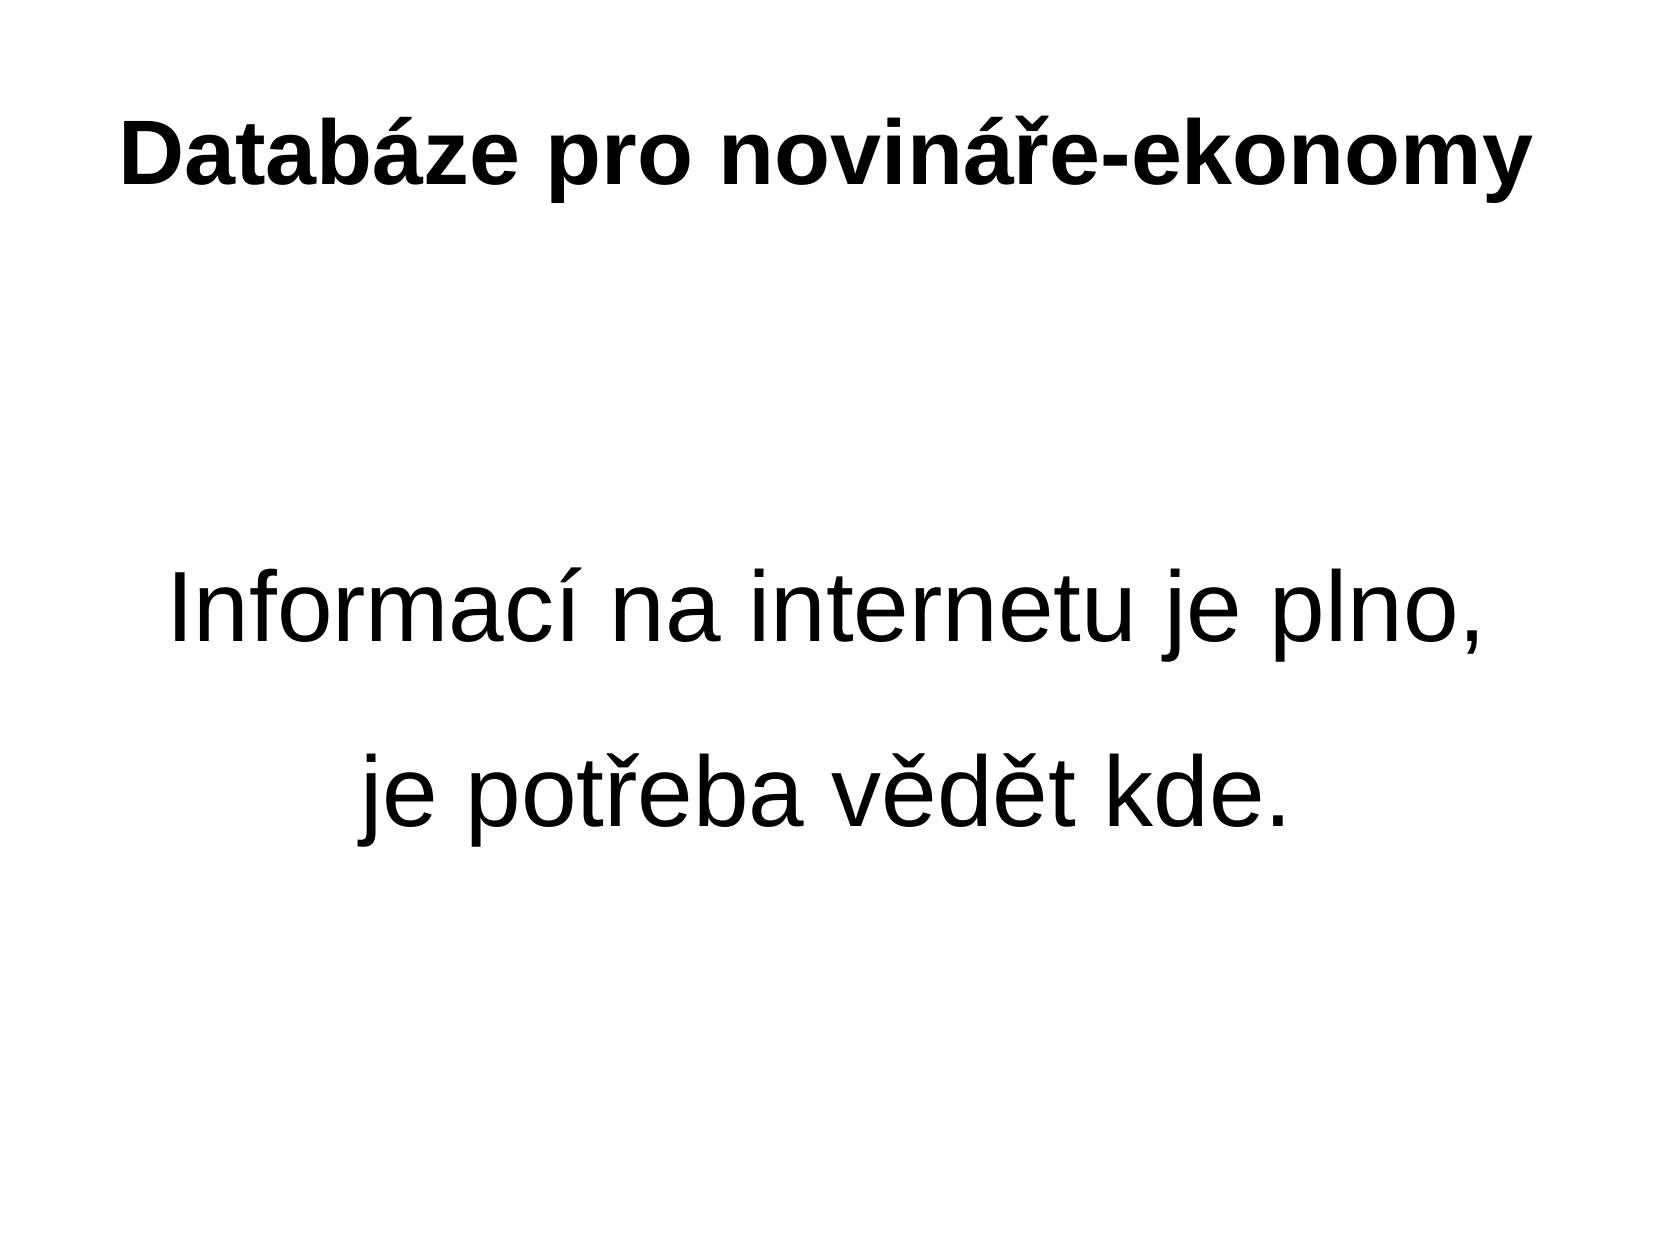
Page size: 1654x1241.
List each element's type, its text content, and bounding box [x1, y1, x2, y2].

subtitle Informací na internetu je plno, je potřeba vědět kde. [82, 290, 1571, 1109]
title Databáze pro novináře-ekonomy [82, 49, 1571, 257]
